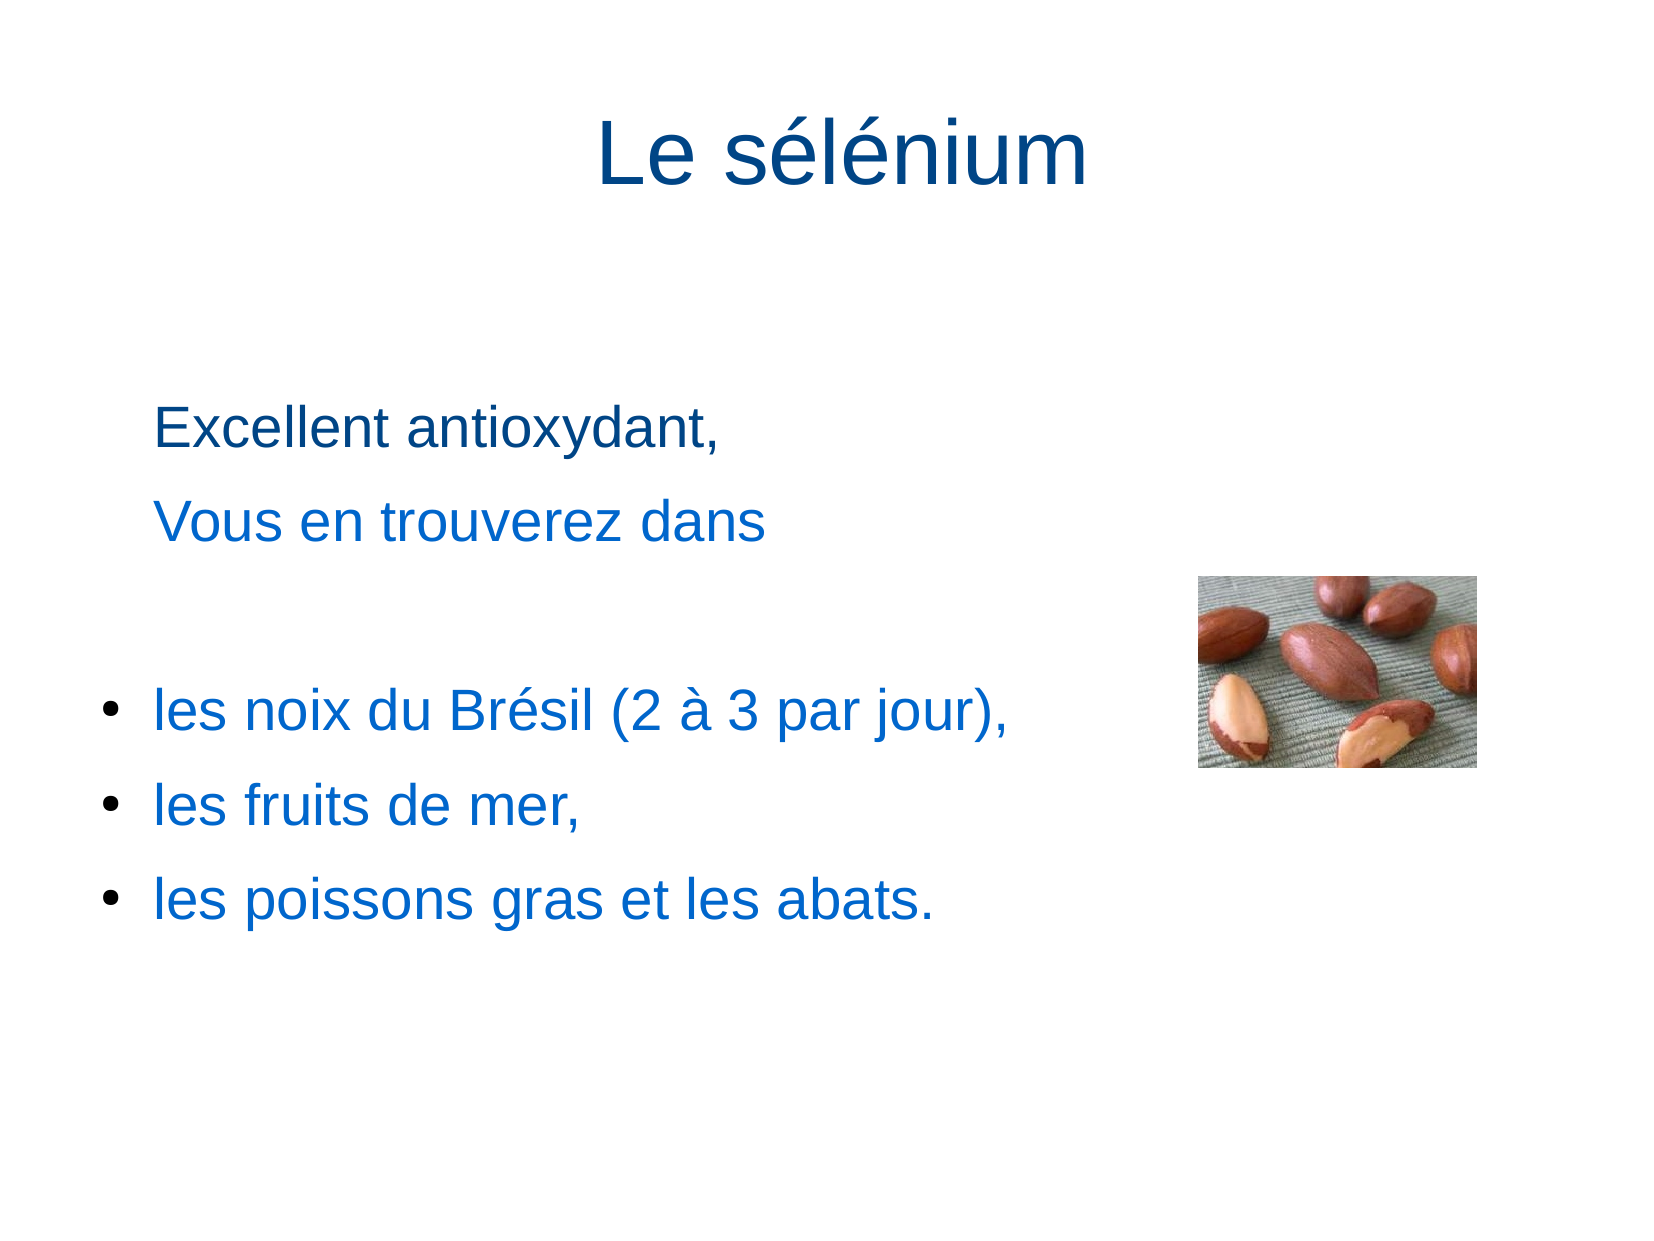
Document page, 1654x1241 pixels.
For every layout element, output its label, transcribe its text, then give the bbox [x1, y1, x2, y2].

title Le sélénium [82, 49, 1571, 257]
list Excellent antioxydant, Vous en trouverez dans les noix du Brésil (2 à 3 par jour), les fruits de mer, les poissons gras et les abats. [82, 290, 1571, 1109]
picture [1198, 576, 1477, 768]
